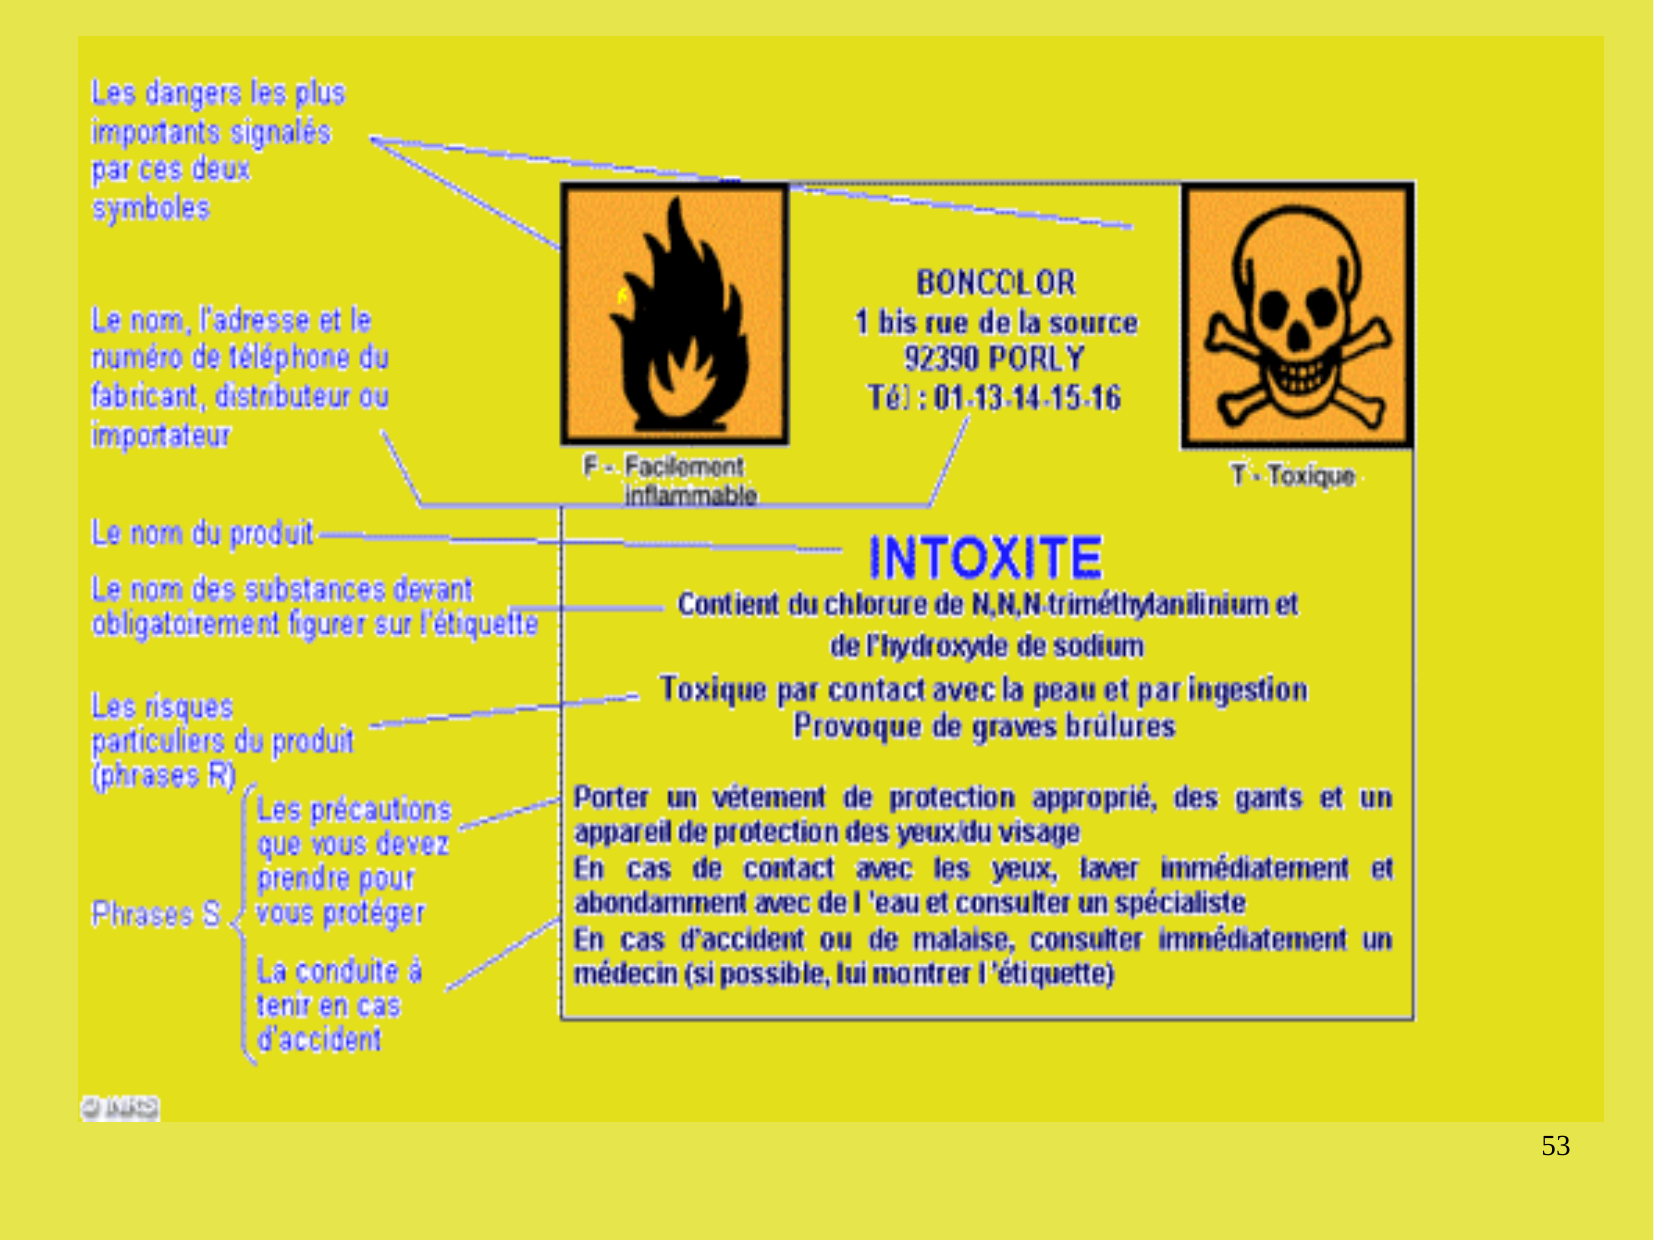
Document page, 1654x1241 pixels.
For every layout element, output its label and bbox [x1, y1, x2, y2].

chart [78, 36, 1604, 1122]
